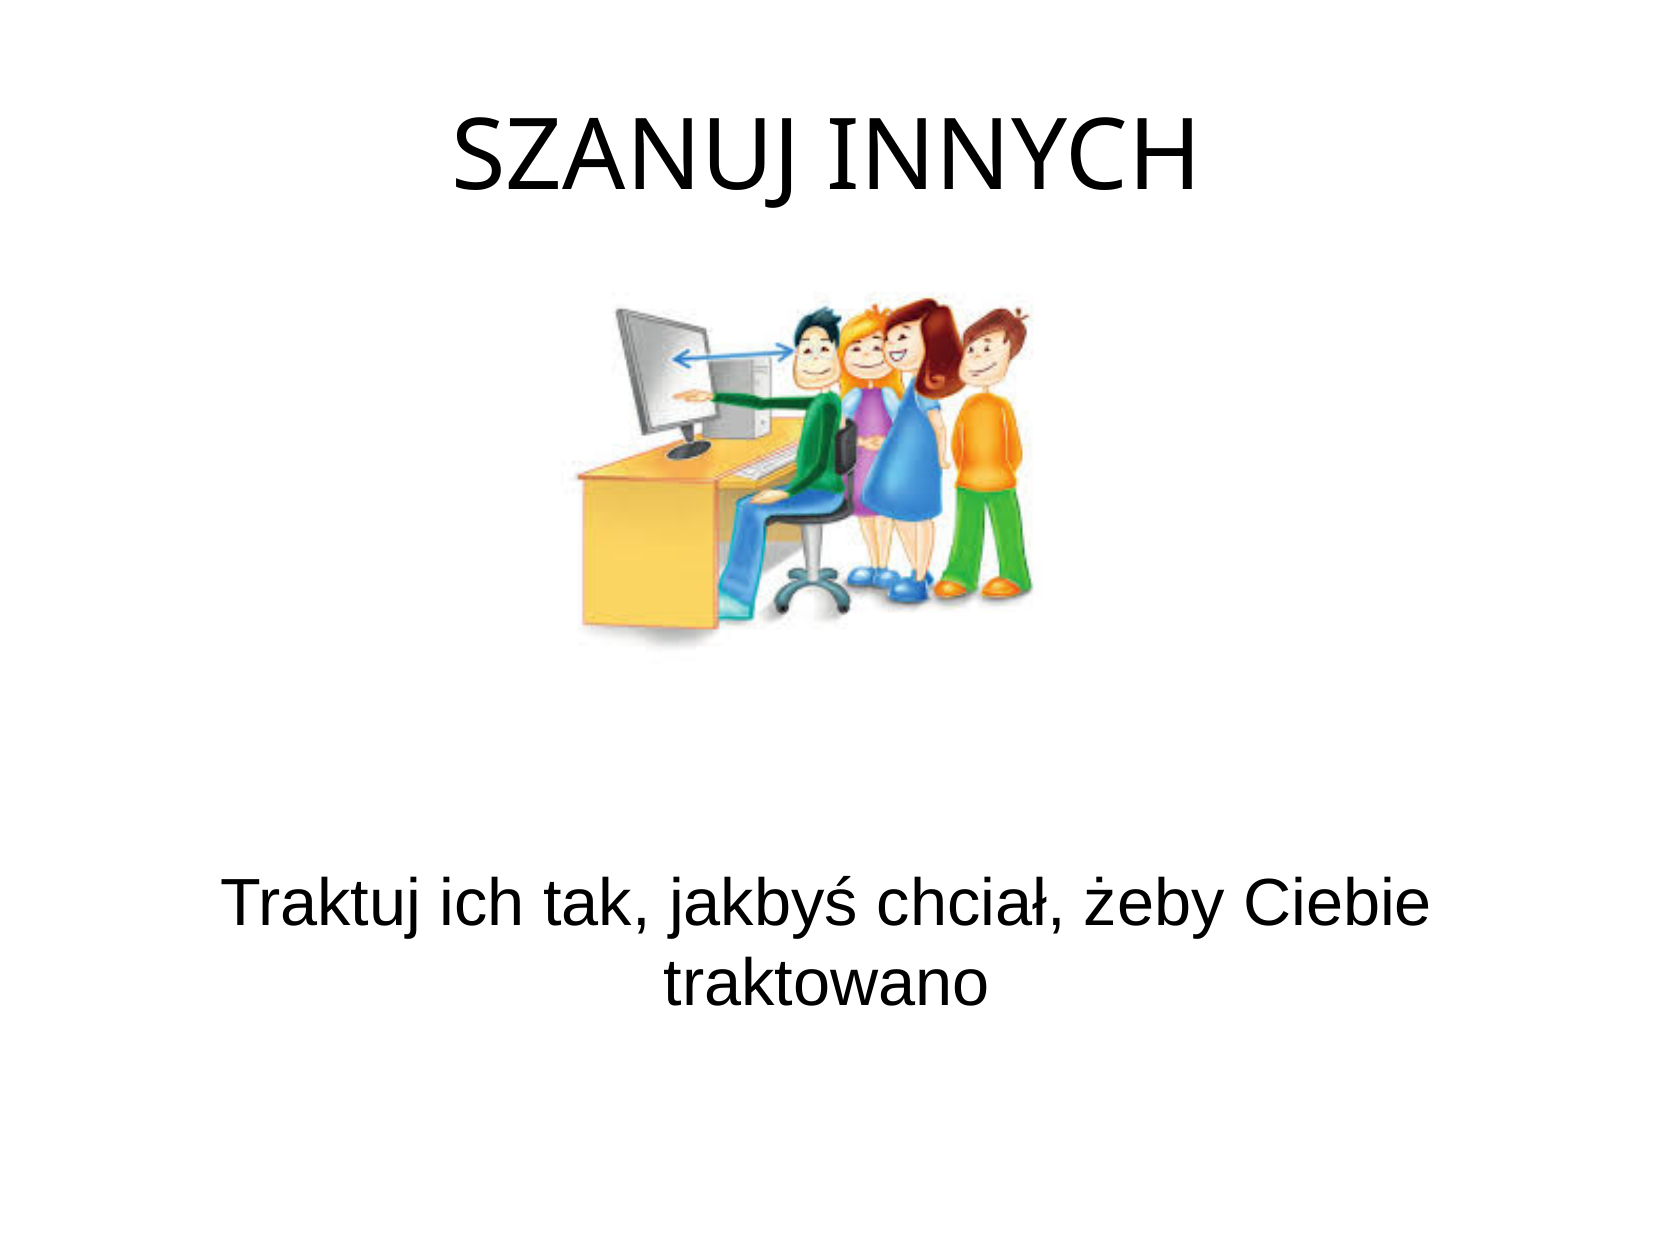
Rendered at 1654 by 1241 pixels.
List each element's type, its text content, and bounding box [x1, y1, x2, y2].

subtitle Traktuj ich tak, jakbyś chciał, żeby Ciebie traktowano [82, 299, 1571, 1019]
picture [545, 259, 1084, 674]
title SZANUJ INNYCH [82, 47, 1571, 252]
